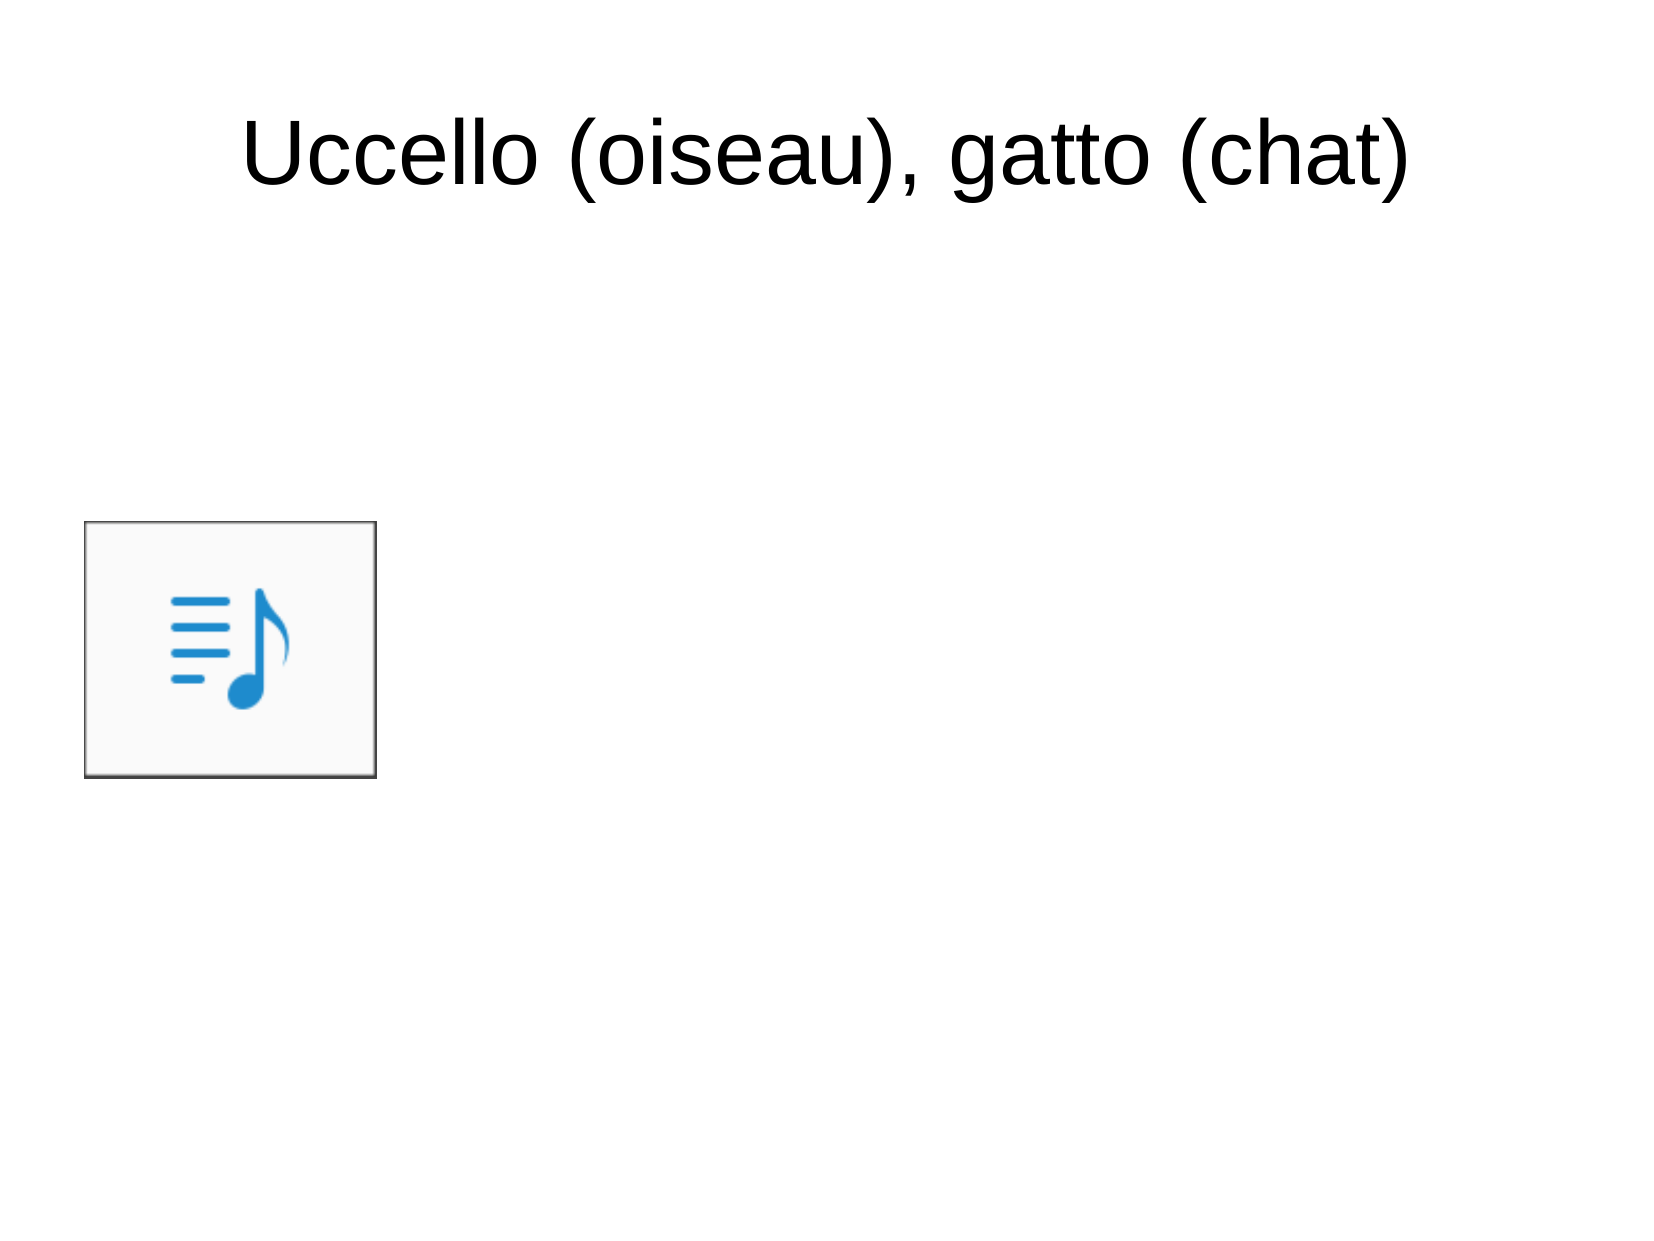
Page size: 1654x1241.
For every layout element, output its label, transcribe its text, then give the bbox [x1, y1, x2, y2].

text_box [82, 519, 378, 780]
title Uccello (oiseau), gatto (chat) [82, 49, 1571, 257]
